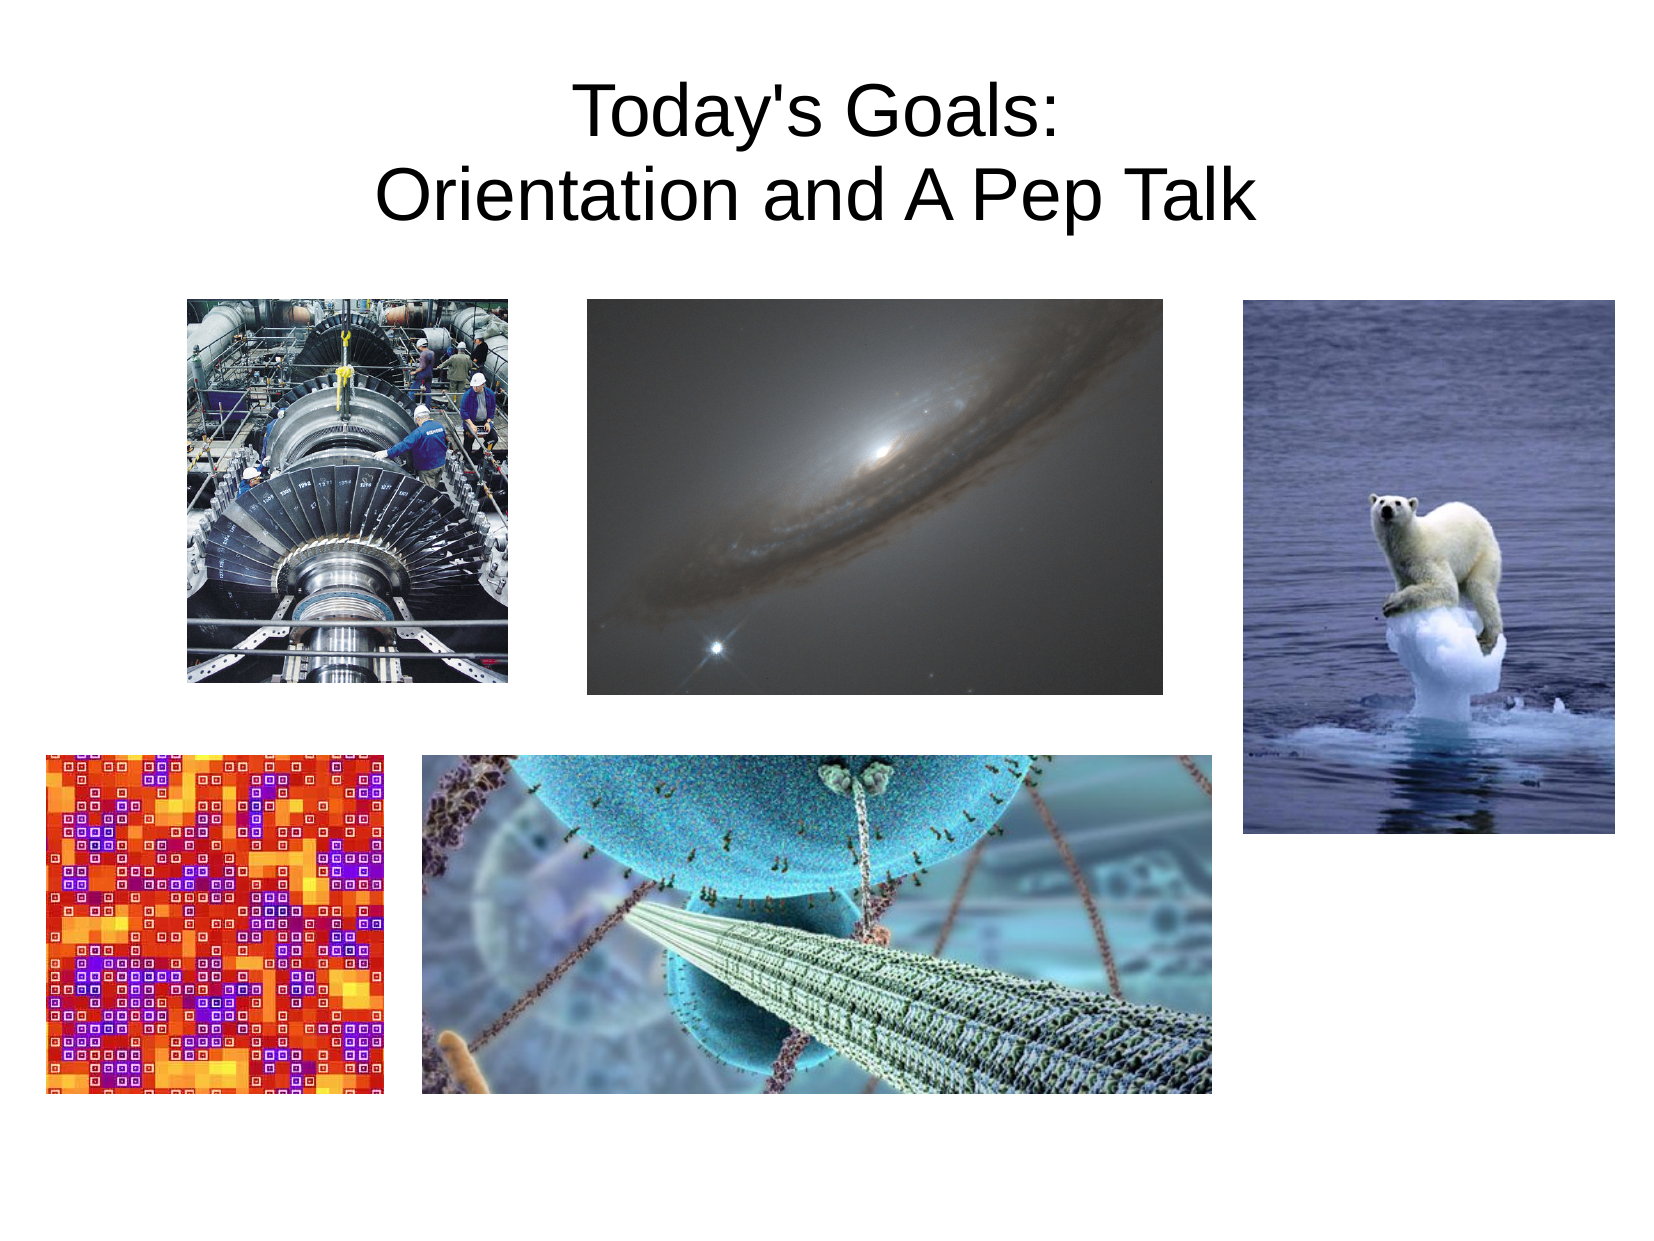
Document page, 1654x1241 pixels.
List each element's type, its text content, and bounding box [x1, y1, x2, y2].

title Today's Goals: Orientation and A Pep Talk [82, 56, 1571, 250]
picture [46, 755, 384, 1094]
picture [587, 299, 1163, 695]
picture [187, 299, 508, 683]
picture [1243, 300, 1615, 834]
picture [422, 755, 1212, 1094]
